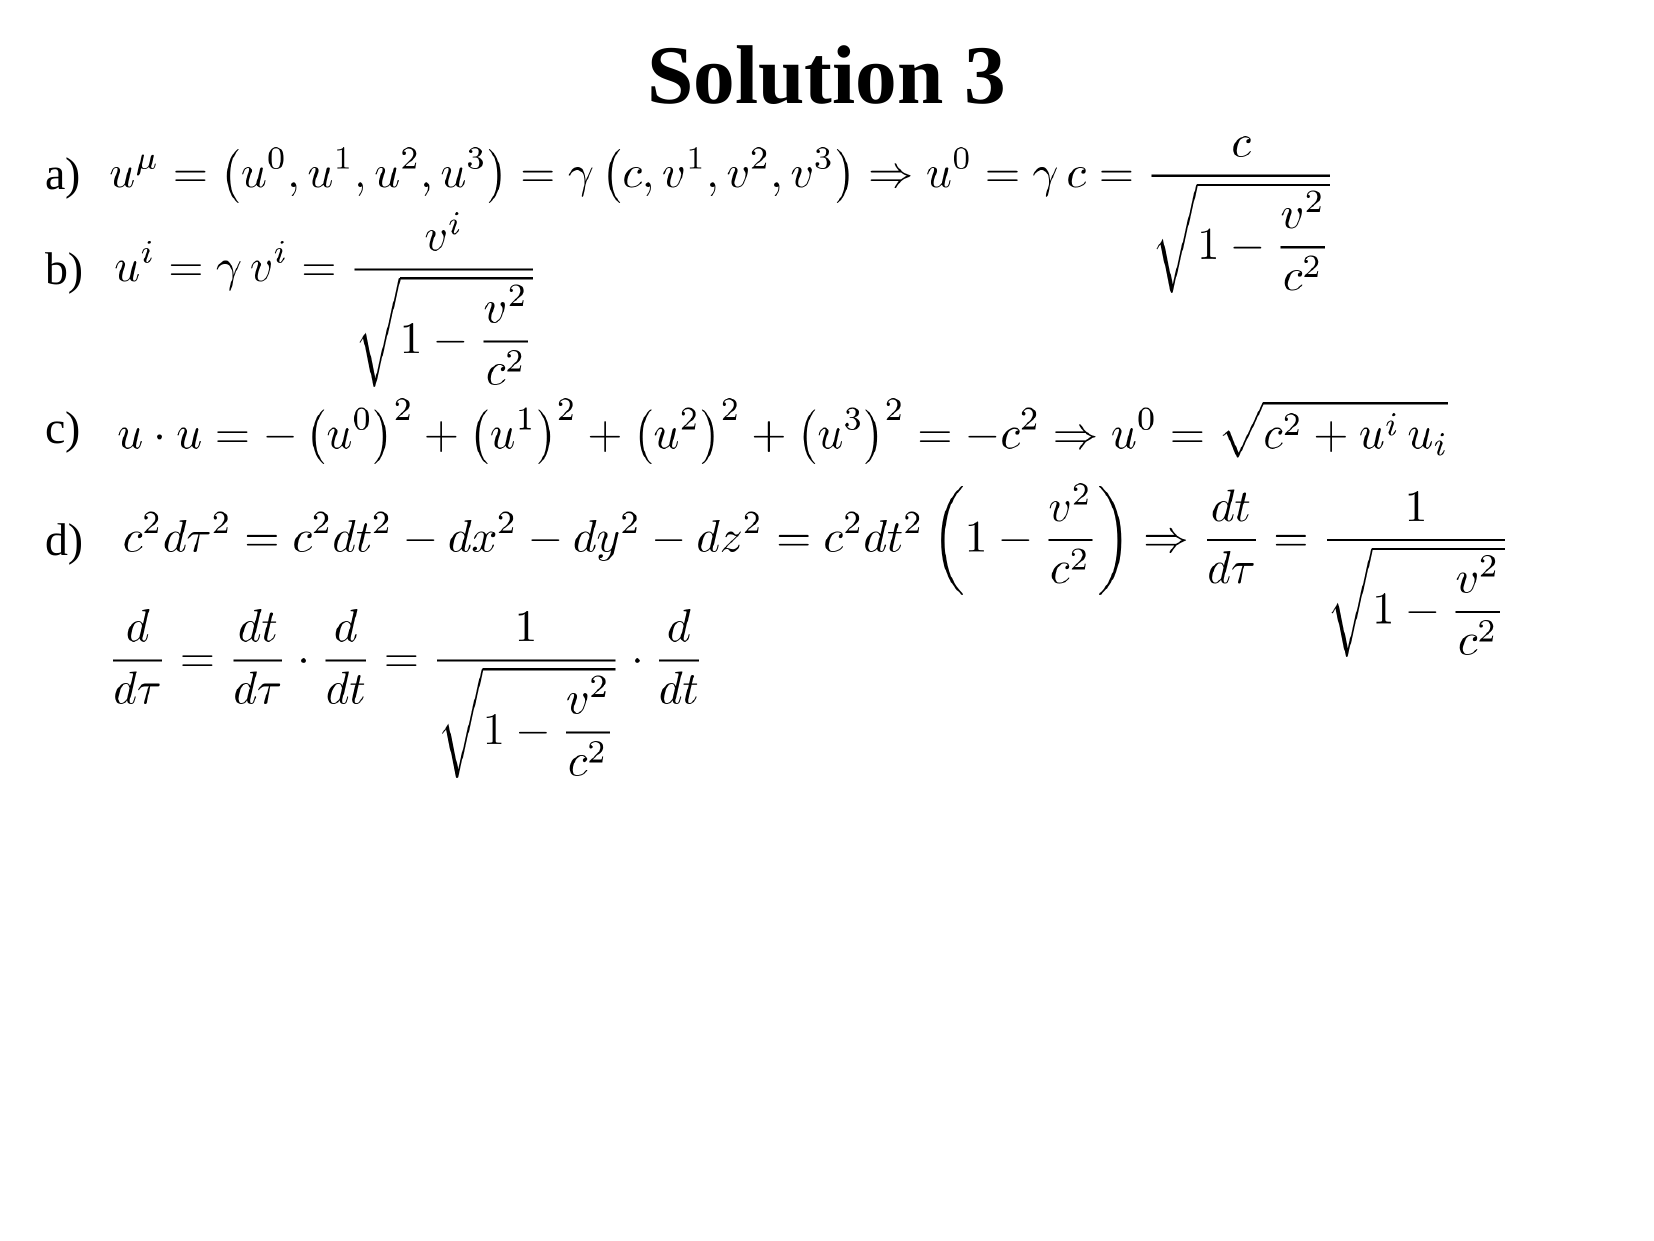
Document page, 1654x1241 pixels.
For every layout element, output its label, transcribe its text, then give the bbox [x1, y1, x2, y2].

picture [118, 398, 1448, 464]
list [45, 116, 1606, 565]
picture [113, 483, 1505, 778]
picture [110, 136, 1330, 387]
title Solution 3 [82, 25, 1571, 115]
